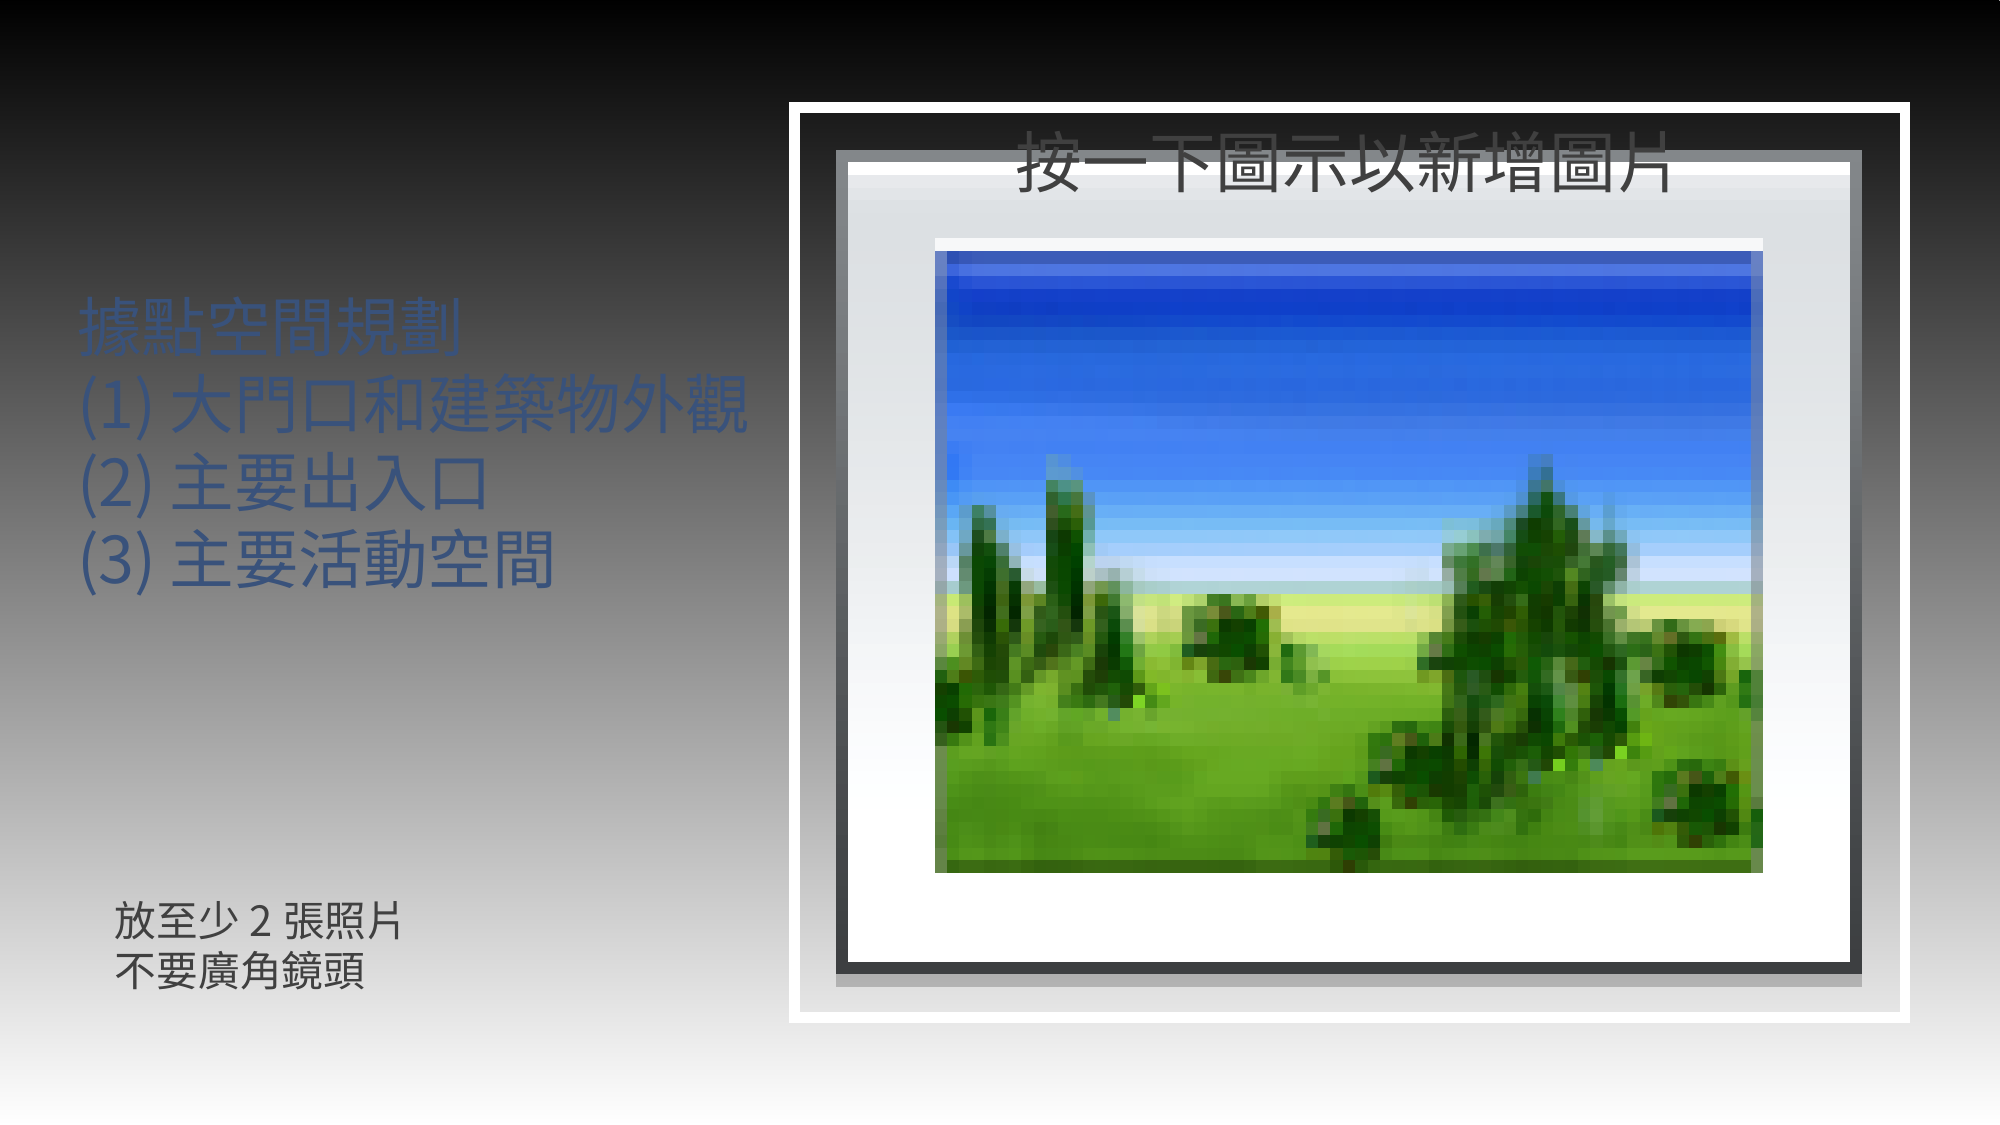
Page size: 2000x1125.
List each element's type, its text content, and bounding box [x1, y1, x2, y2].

title 據點空間規劃 (1)大門口和建築物外觀 (2)主要出入口 (3)主要活動空間 [62, 255, 788, 604]
list 放至少2張照片 不要廣角鏡頭 [99, 887, 750, 1013]
picture [799, 112, 1900, 1013]
